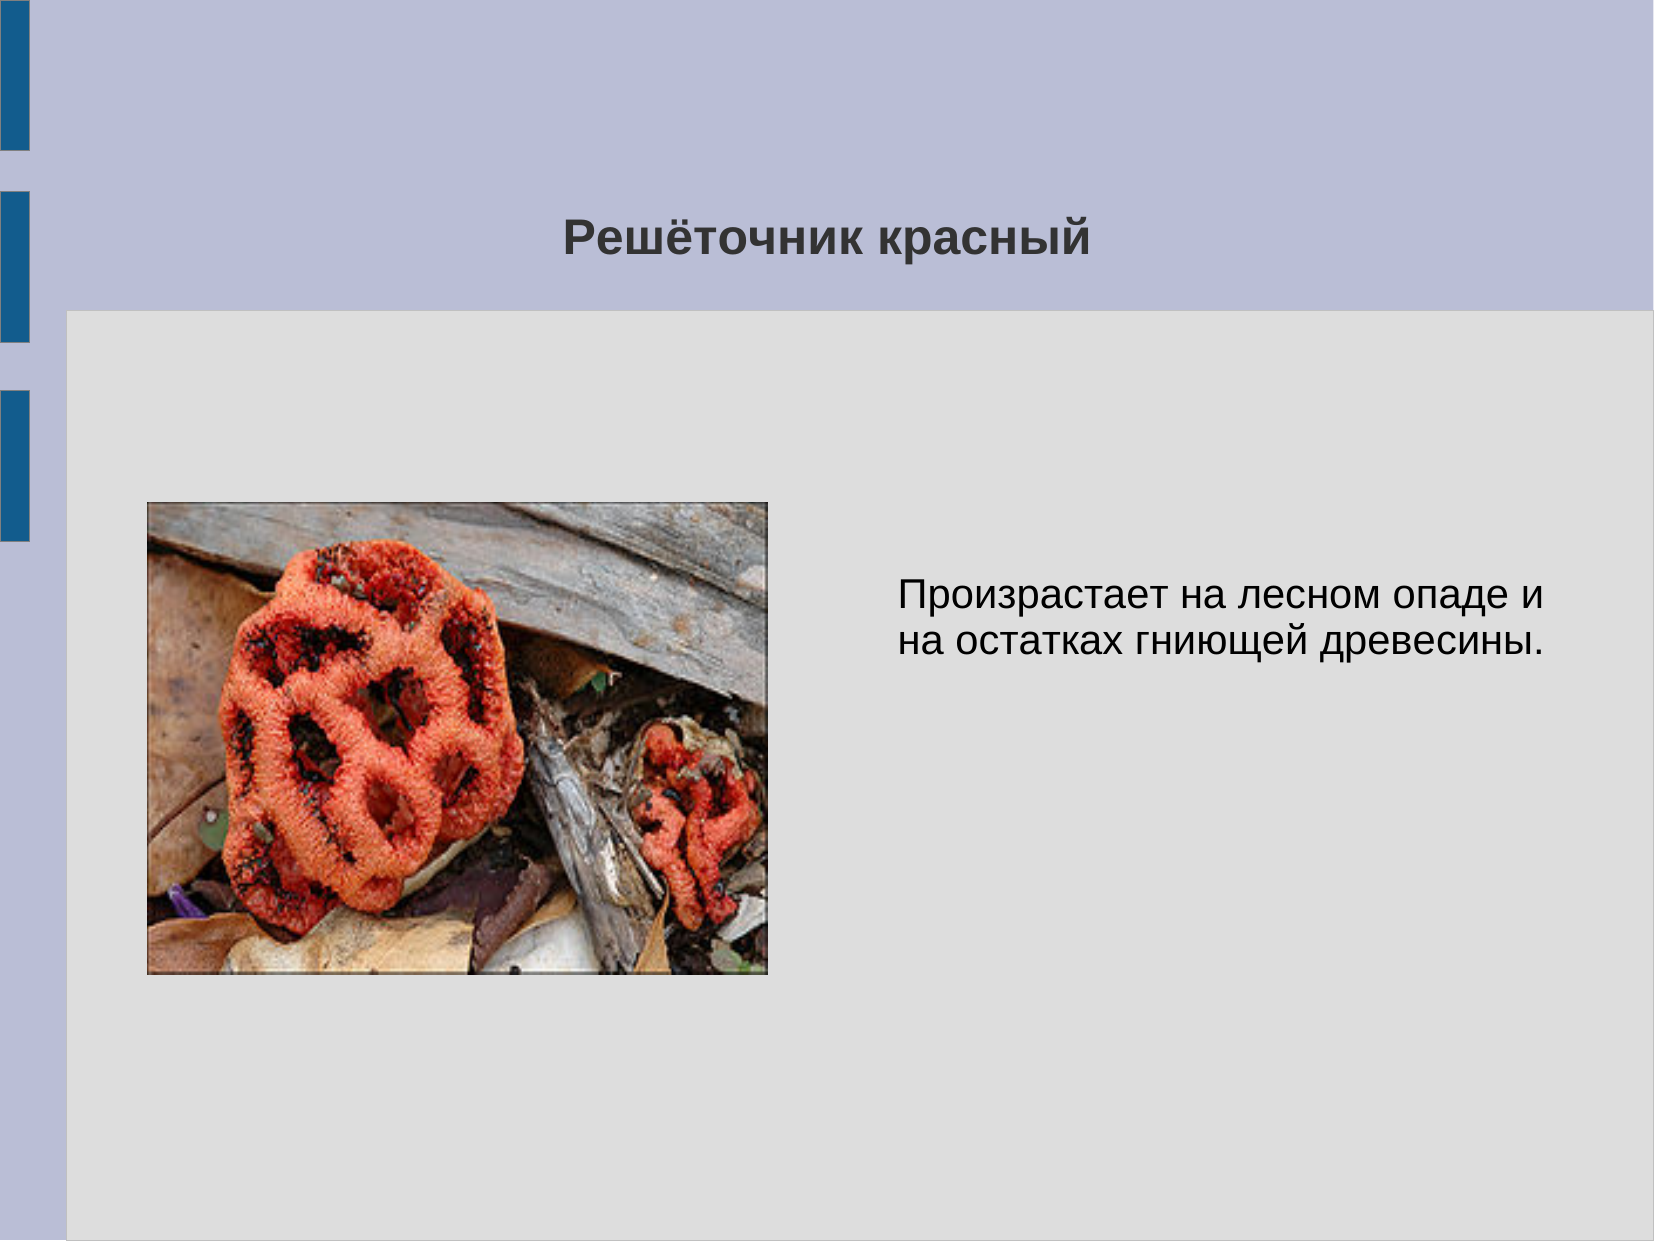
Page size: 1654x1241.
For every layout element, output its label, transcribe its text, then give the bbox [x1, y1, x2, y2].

title Решёточник красный [121, 98, 1534, 315]
picture [147, 502, 768, 975]
text_box Произрастает на лесном опаде и на остатках гниющей древесины. [882, 560, 1566, 718]
